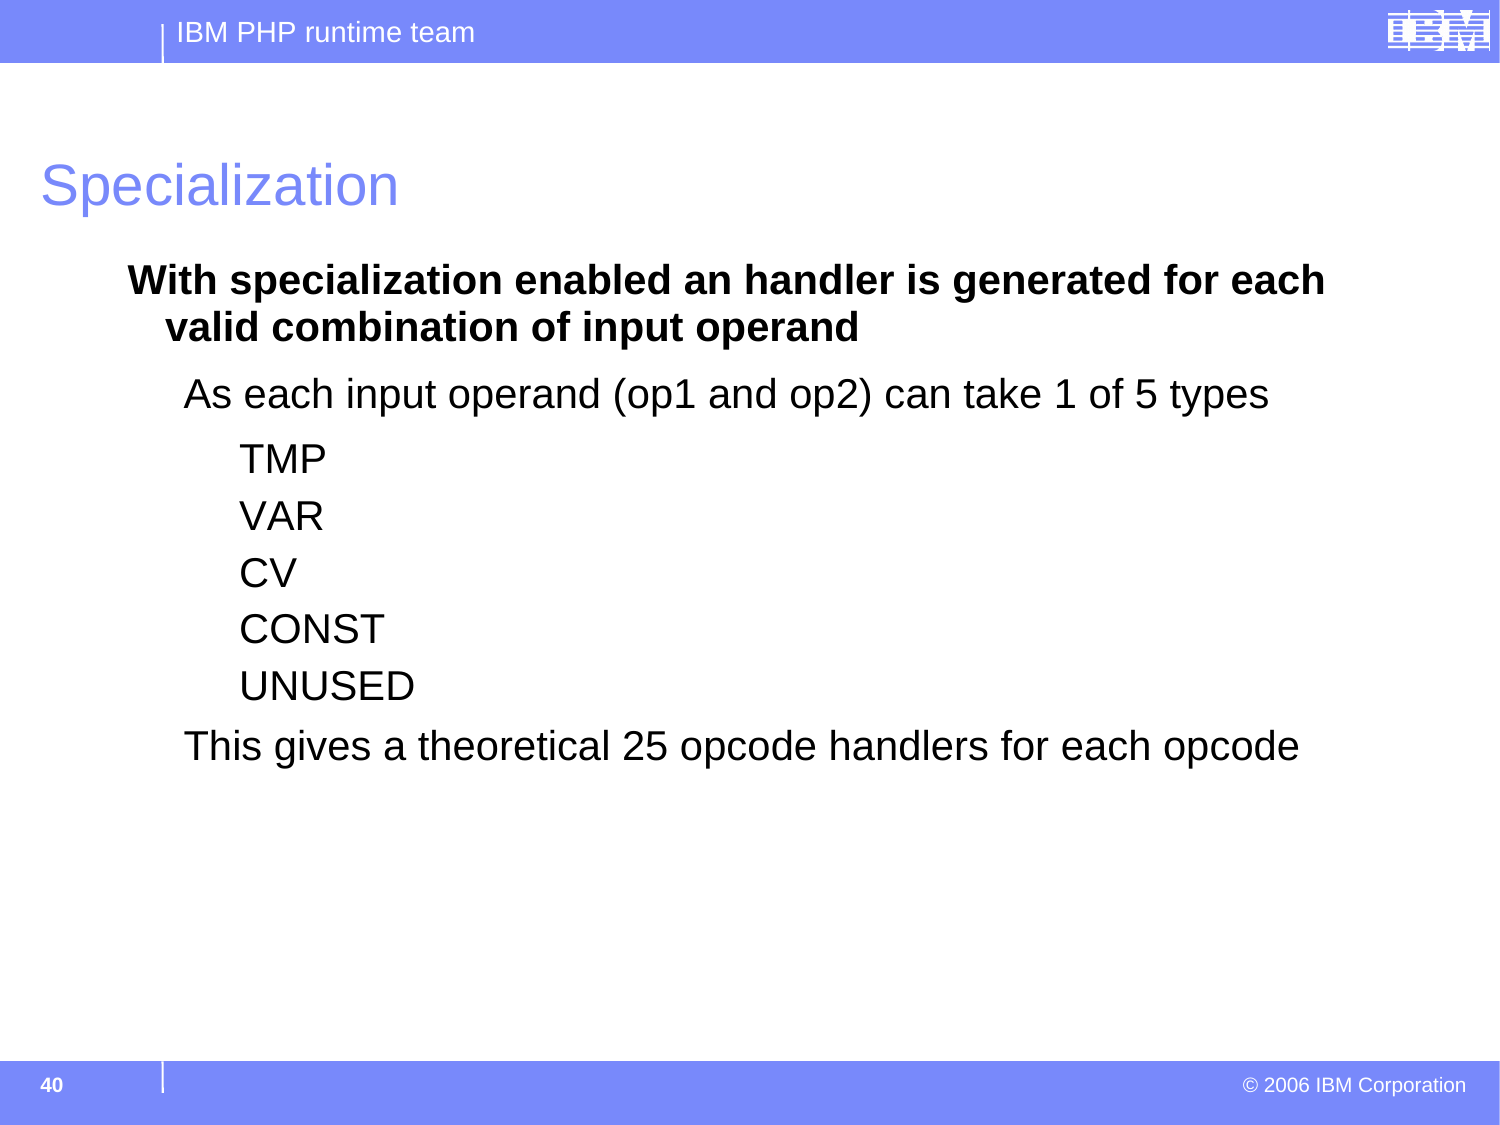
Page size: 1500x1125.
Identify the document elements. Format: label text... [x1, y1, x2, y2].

list With specialization enabled an handler is generated for each valid combination of input operand As each input operand (op1 and op2) can take 1 of 5 types TMP VAR CV CONST UNUSED This gives a theoretical 25 opcode handlers for each opcode [112, 249, 1388, 997]
title Specialization [25, 123, 1378, 225]
